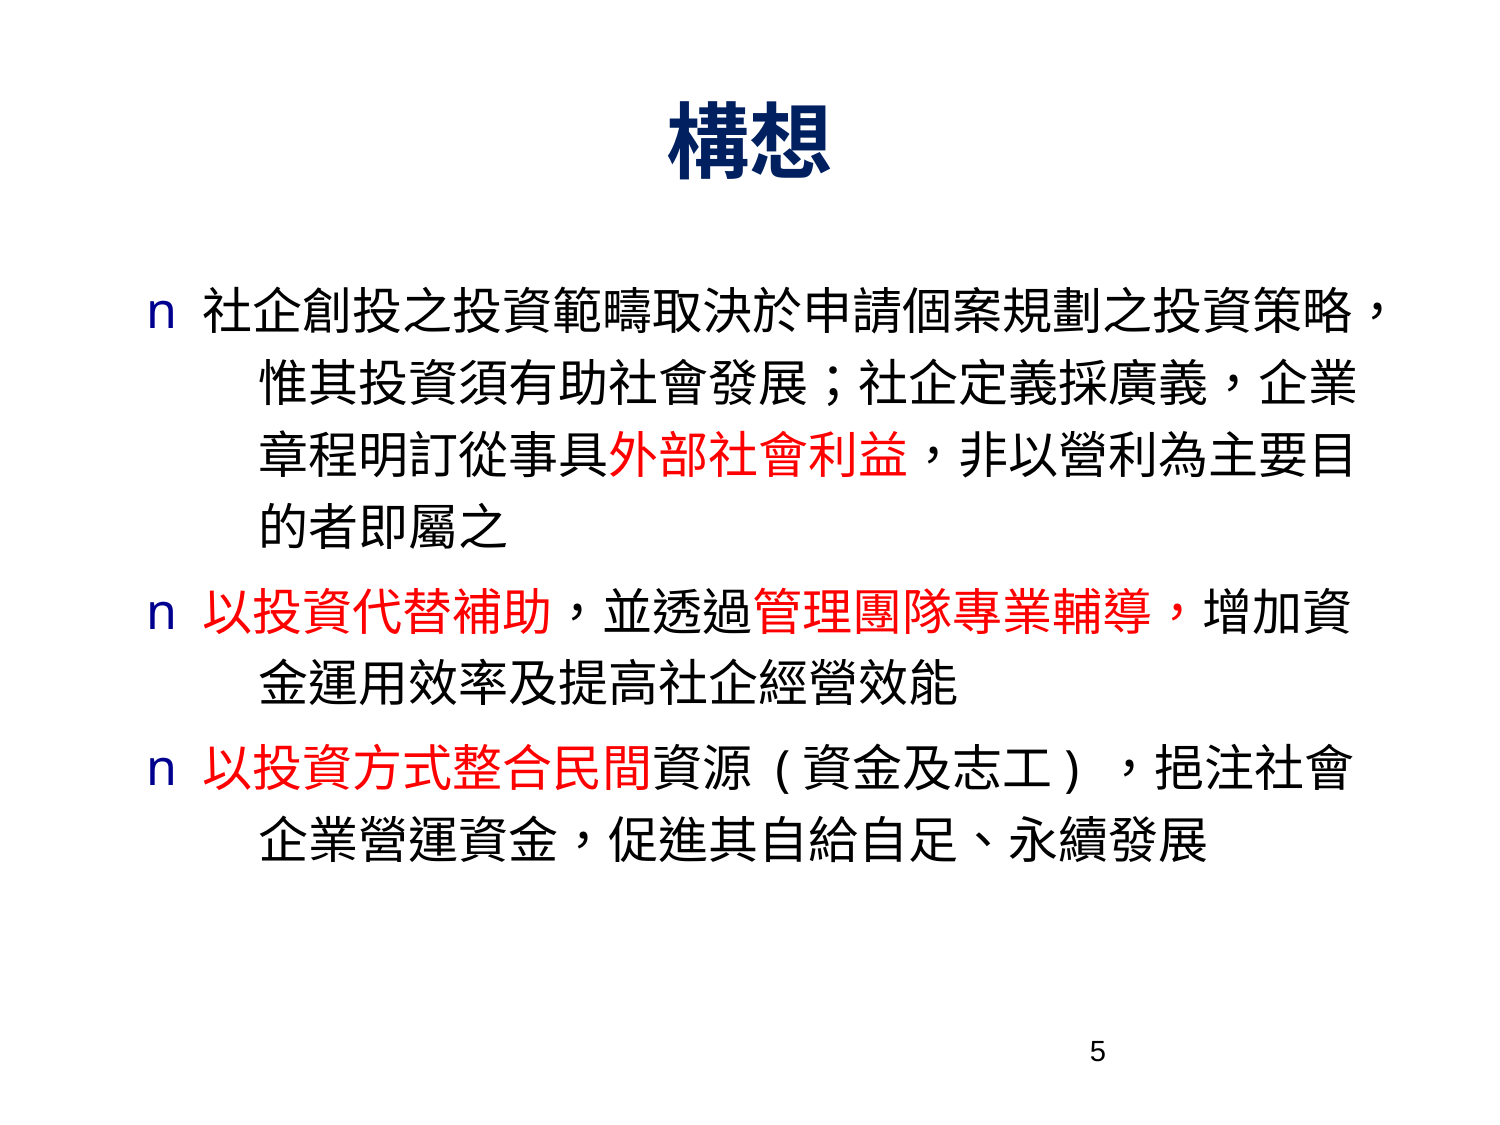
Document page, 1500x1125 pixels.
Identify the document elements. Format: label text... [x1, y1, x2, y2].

title 構想 [75, 45, 1426, 233]
text_box 4 [1074, 1024, 1426, 1103]
list 社企創投之投資範疇取決於申請個案規劃之投資策略，惟其投資須有助社會發展；社企定義採廣義，企業章程明訂從事具外部社會利益，非以營利為主要目的者即屬之 以投資代替補助，並透過管理團隊專業輔導，增加資金運用效率及提高社企經營效能 以投資方式整合民間資源 (資金及志工) ，挹注社會企業營運資金，促進其自給自足、永續發展 [130, 259, 1405, 1003]
